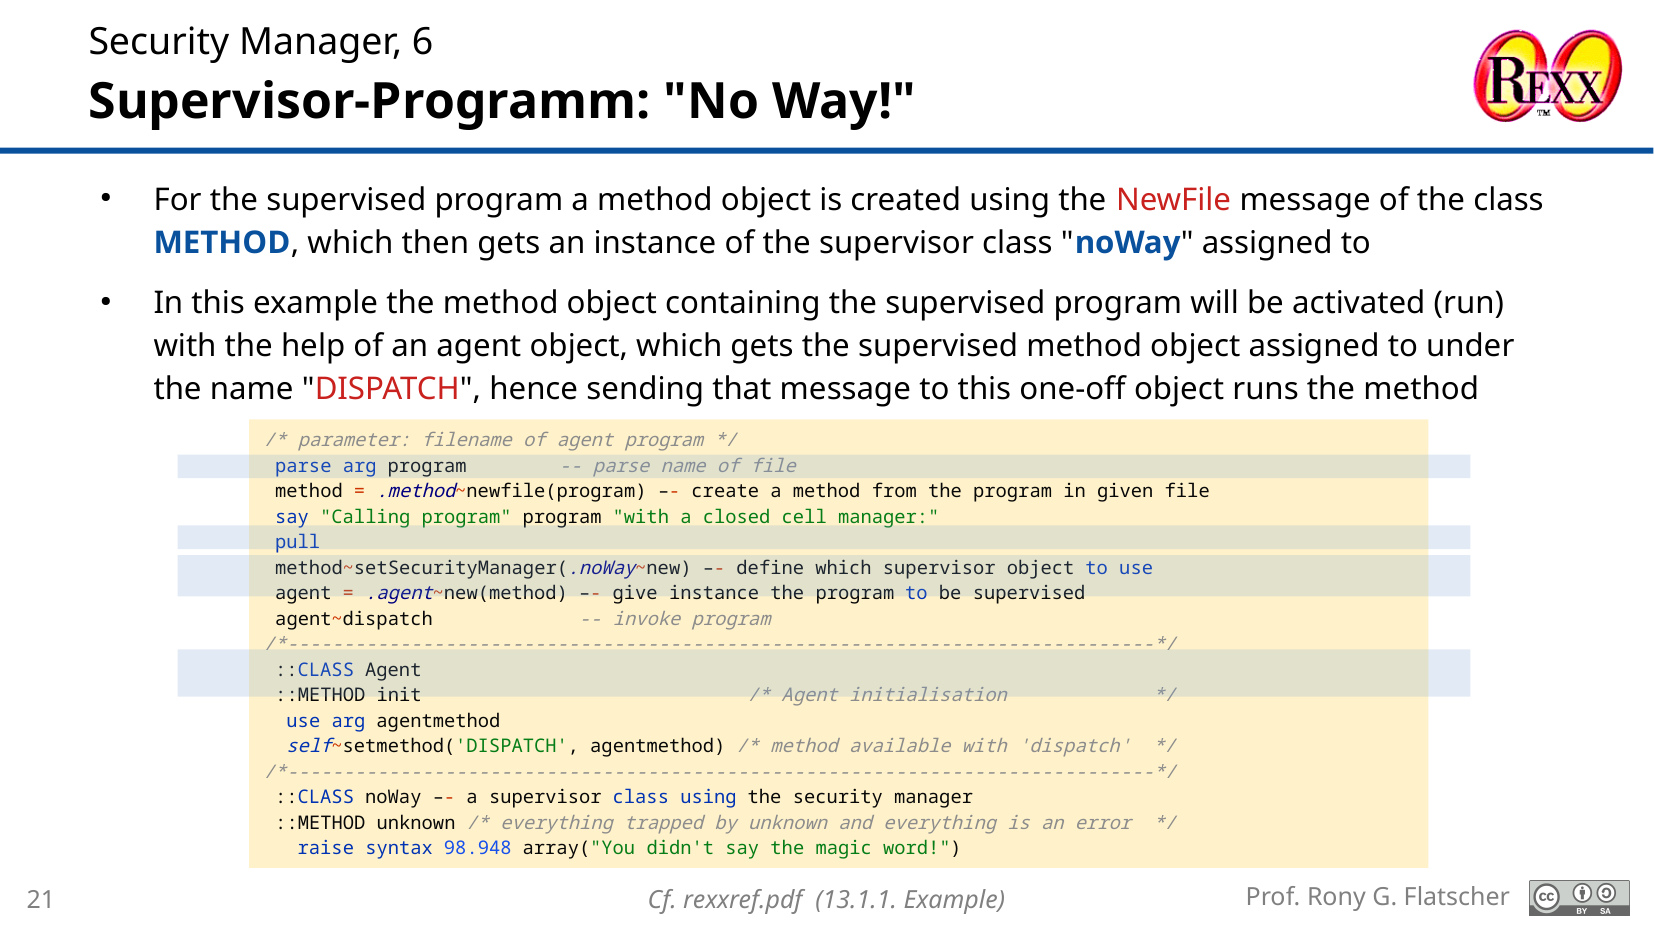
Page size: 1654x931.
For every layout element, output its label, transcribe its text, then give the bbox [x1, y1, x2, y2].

text_box [177, 649, 1471, 697]
text_box [177, 555, 1471, 597]
text_box [177, 454, 1471, 479]
text_box [177, 525, 1471, 550]
list For the supervised program a method object is created using the NewFile message of the class METHOD, which then gets an instance of the supervisor class "noWay" assigned to In this example the method object containing the supervised program will be activated (run) with the help of an agent object, which gets the supervised method object assigned to under the name "DISPATCH", hence sending that message to this one-off object runs the method [82, 177, 1571, 857]
text_box /* parameter: filename of agent program */ parse arg program -- parse name of file method = .method~newfile(program) –- create a method from the program in given file say "Calling program" program "with a closed cell manager:" pull method~setSecurityManager(.noWay~new) –- define which supervisor object to use agent = .agent~new(method) –- give instance the program to be supervised agent~dispatch -- invoke program /*-----------------------------------------------------------------------------*/ ::CLASS Agent ::METHOD init /* Agent initialisation */ use arg agentmethod self~setmethod('DISPATCH', agentmethod) /* method available with 'dispatch' */ /*-----------------------------------------------------------------------------*/ ::CLASS noWay –- a supervisor class using the security manager ::METHOD unknown /* everything trapped by unknown and everything is an error */ raise syntax 98.948 array("You didn't say the magic word!") [249, 419, 1429, 454]
text_box /* parameter: filename of agent program */ parse arg program -- parse name of file method = .method~newfile(program) –- create a method from the program in given file say "Calling program" program "with a closed cell manager:" pull method~setSecurityManager(.noWay~new) –- define which supervisor object to use agent = .agent~new(method) –- give instance the program to be supervised agent~dispatch -- invoke program /*-----------------------------------------------------------------------------*/ ::CLASS Agent ::METHOD init /* Agent initialisation */ use arg agentmethod self~setmethod('DISPATCH', agentmethod) /* method available with 'dispatch' */ /*-----------------------------------------------------------------------------*/ ::CLASS noWay –- a supervisor class using the security manager ::METHOD unknown /* everything trapped by unknown and everything is an error */ raise syntax 98.948 array("You didn't say the magic word!") [249, 697, 1429, 851]
text_box /* parameter: filename of agent program */ parse arg program -- parse name of file method = .method~newfile(program) –- create a method from the program in given file say "Calling program" program "with a closed cell manager:" pull method~setSecurityManager(.noWay~new) –- define which supervisor object to use agent = .agent~new(method) –- give instance the program to be supervised agent~dispatch -- invoke program /*-----------------------------------------------------------------------------*/ ::CLASS Agent ::METHOD init /* Agent initialisation */ use arg agentmethod self~setmethod('DISPATCH', agentmethod) /* method available with 'dispatch' */ /*-----------------------------------------------------------------------------*/ ::CLASS noWay –- a supervisor class using the security manager ::METHOD unknown /* everything trapped by unknown and everything is an error */ raise syntax 98.948 array("You didn't say the magic word!") [249, 597, 1429, 649]
text_box /* parameter: filename of agent program */ parse arg program -- parse name of file method = .method~newfile(program) –- create a method from the program in given file say "Calling program" program "with a closed cell manager:" pull method~setSecurityManager(.noWay~new) –- define which supervisor object to use agent = .agent~new(method) –- give instance the program to be supervised agent~dispatch -- invoke program /*-----------------------------------------------------------------------------*/ ::CLASS Agent ::METHOD init /* Agent initialisation */ use arg agentmethod self~setmethod('DISPATCH', agentmethod) /* method available with 'dispatch' */ /*-----------------------------------------------------------------------------*/ ::CLASS noWay –- a supervisor class using the security manager ::METHOD unknown /* everything trapped by unknown and everything is an error */ raise syntax 98.948 array("You didn't say the magic word!") [249, 479, 1429, 525]
text_box Cf. rexxref.pdf (13.1.1. Example) [0, 874, 1654, 922]
title Security Manager, 6 Supervisor-Programm: "No Way!" [29, 0, 1654, 148]
